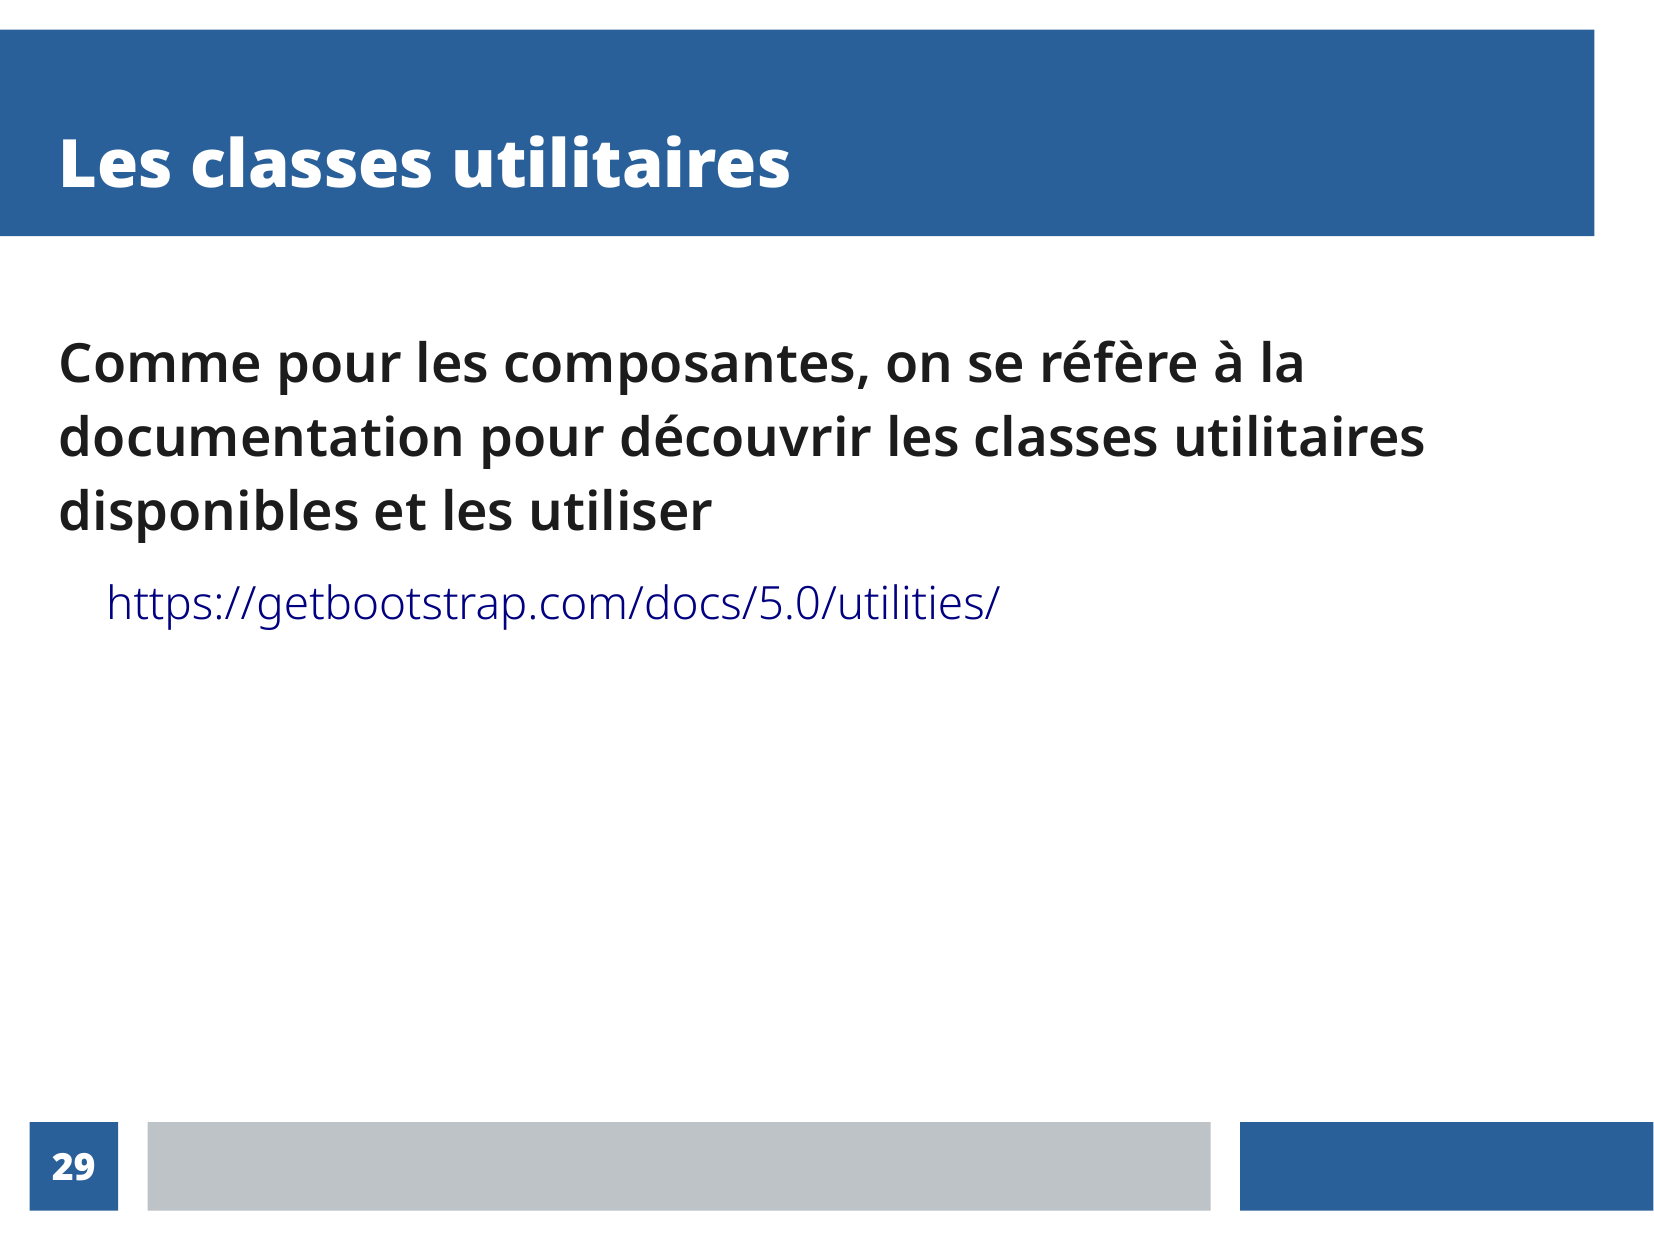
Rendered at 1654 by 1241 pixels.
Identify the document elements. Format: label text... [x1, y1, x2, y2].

list Comme pour les composantes, on se réfère à la documentation pour découvrir les classes utilitaires disponibles et les utiliser https://getbootstrap.com/docs/5.0/utilities/ [59, 324, 1565, 1093]
title Les classes utilitaires [59, 59, 1595, 207]
